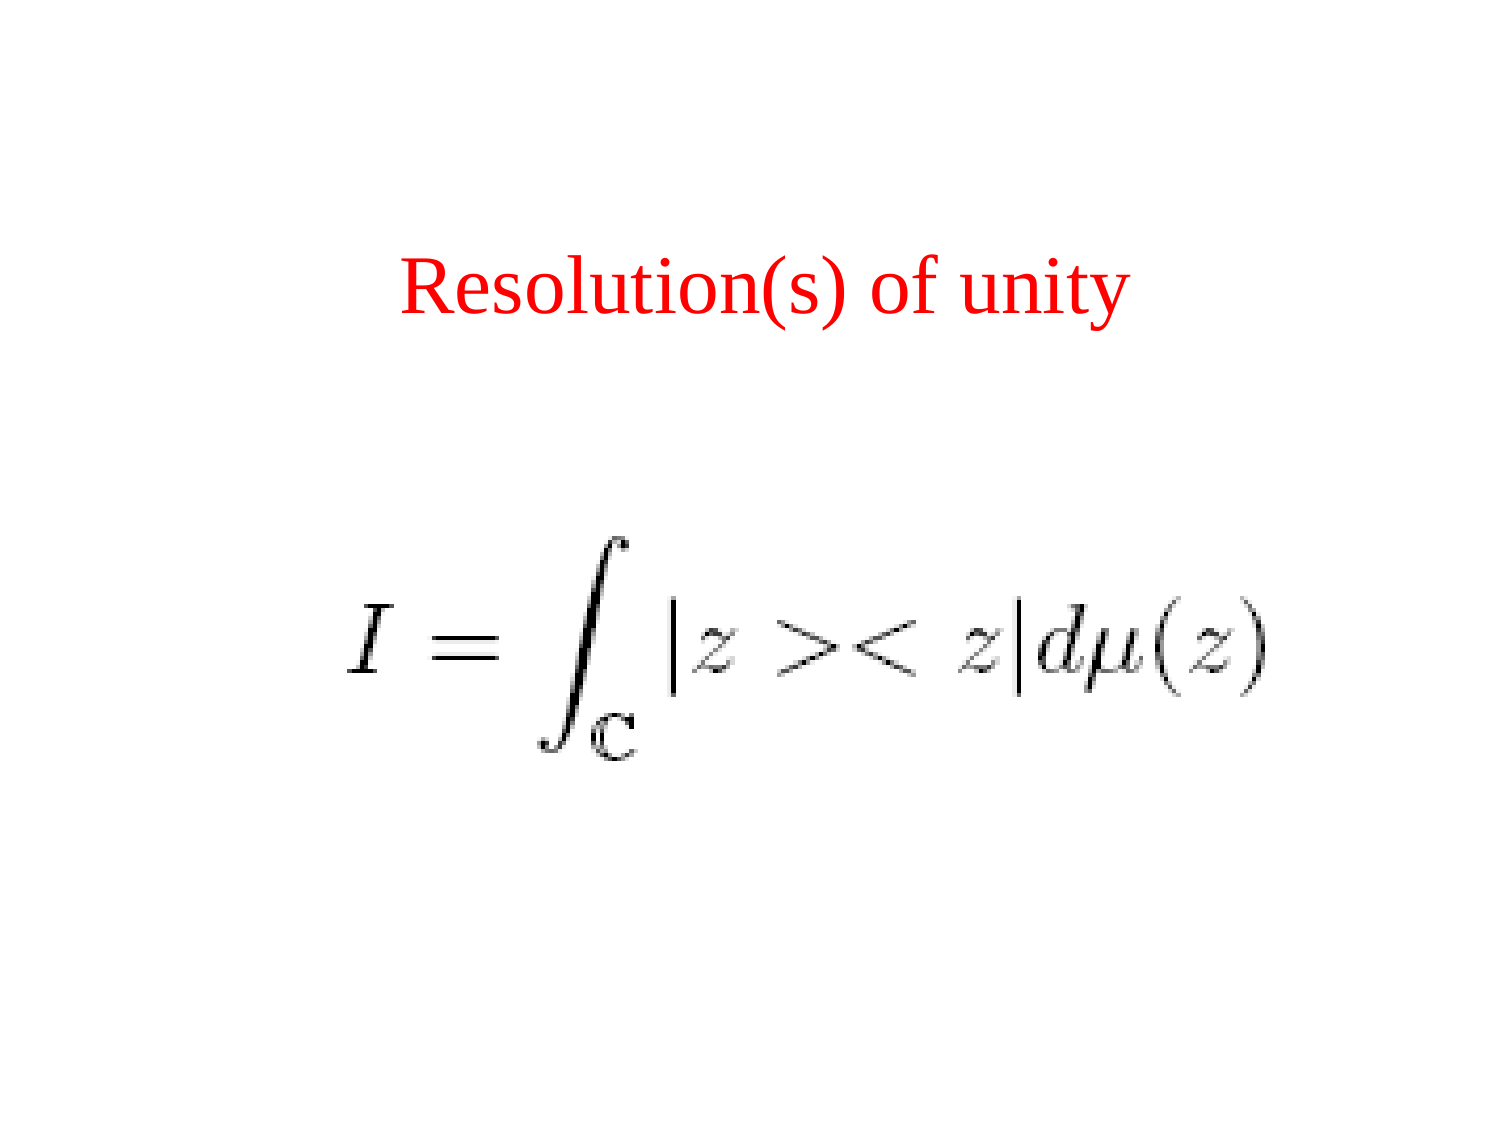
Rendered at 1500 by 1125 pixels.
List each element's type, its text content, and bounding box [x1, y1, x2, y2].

text_box Resolution(s) of unity [360, 236, 1172, 344]
picture [129, 496, 1400, 834]
